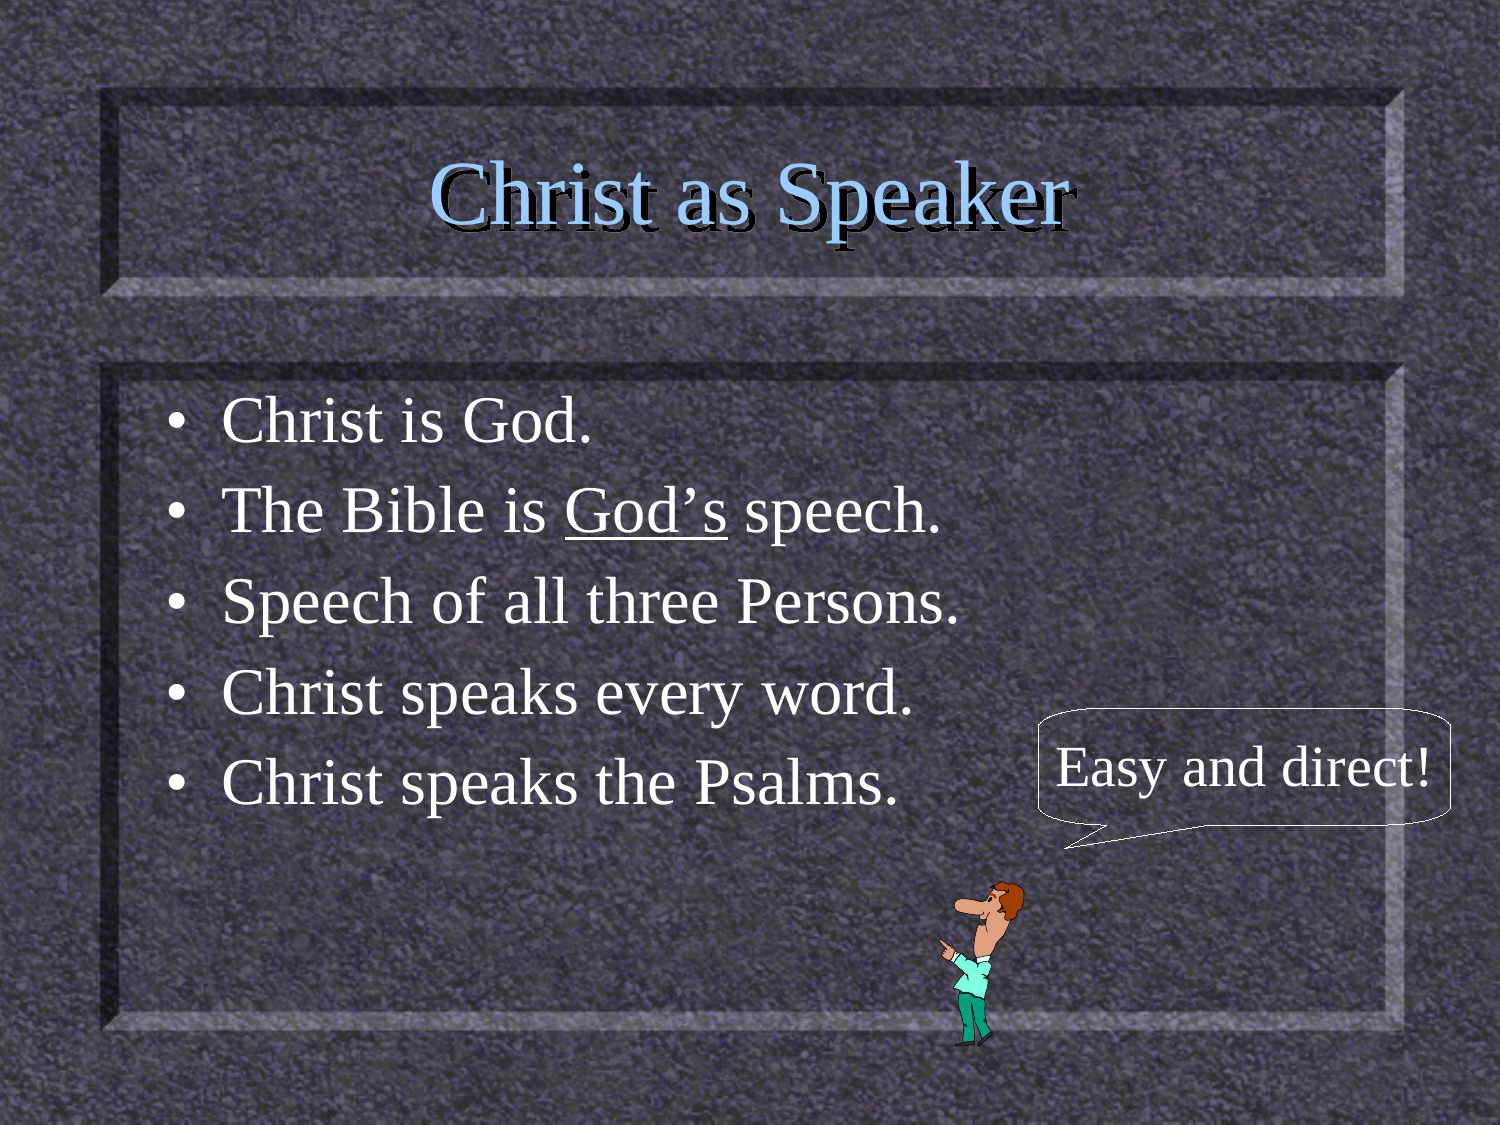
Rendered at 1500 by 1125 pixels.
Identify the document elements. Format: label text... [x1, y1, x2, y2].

list Christ is God. The Bible is God’s speech. Speech of all three Persons. Christ speaks every word. Christ speaks the Psalms. [149, 374, 1375, 1000]
title Christ as Speaker [150, 135, 1351, 253]
picture [0, 0, 1500, 1125]
chart [938, 881, 1025, 1047]
text_box Easy and direct! [1038, 708, 1451, 849]
